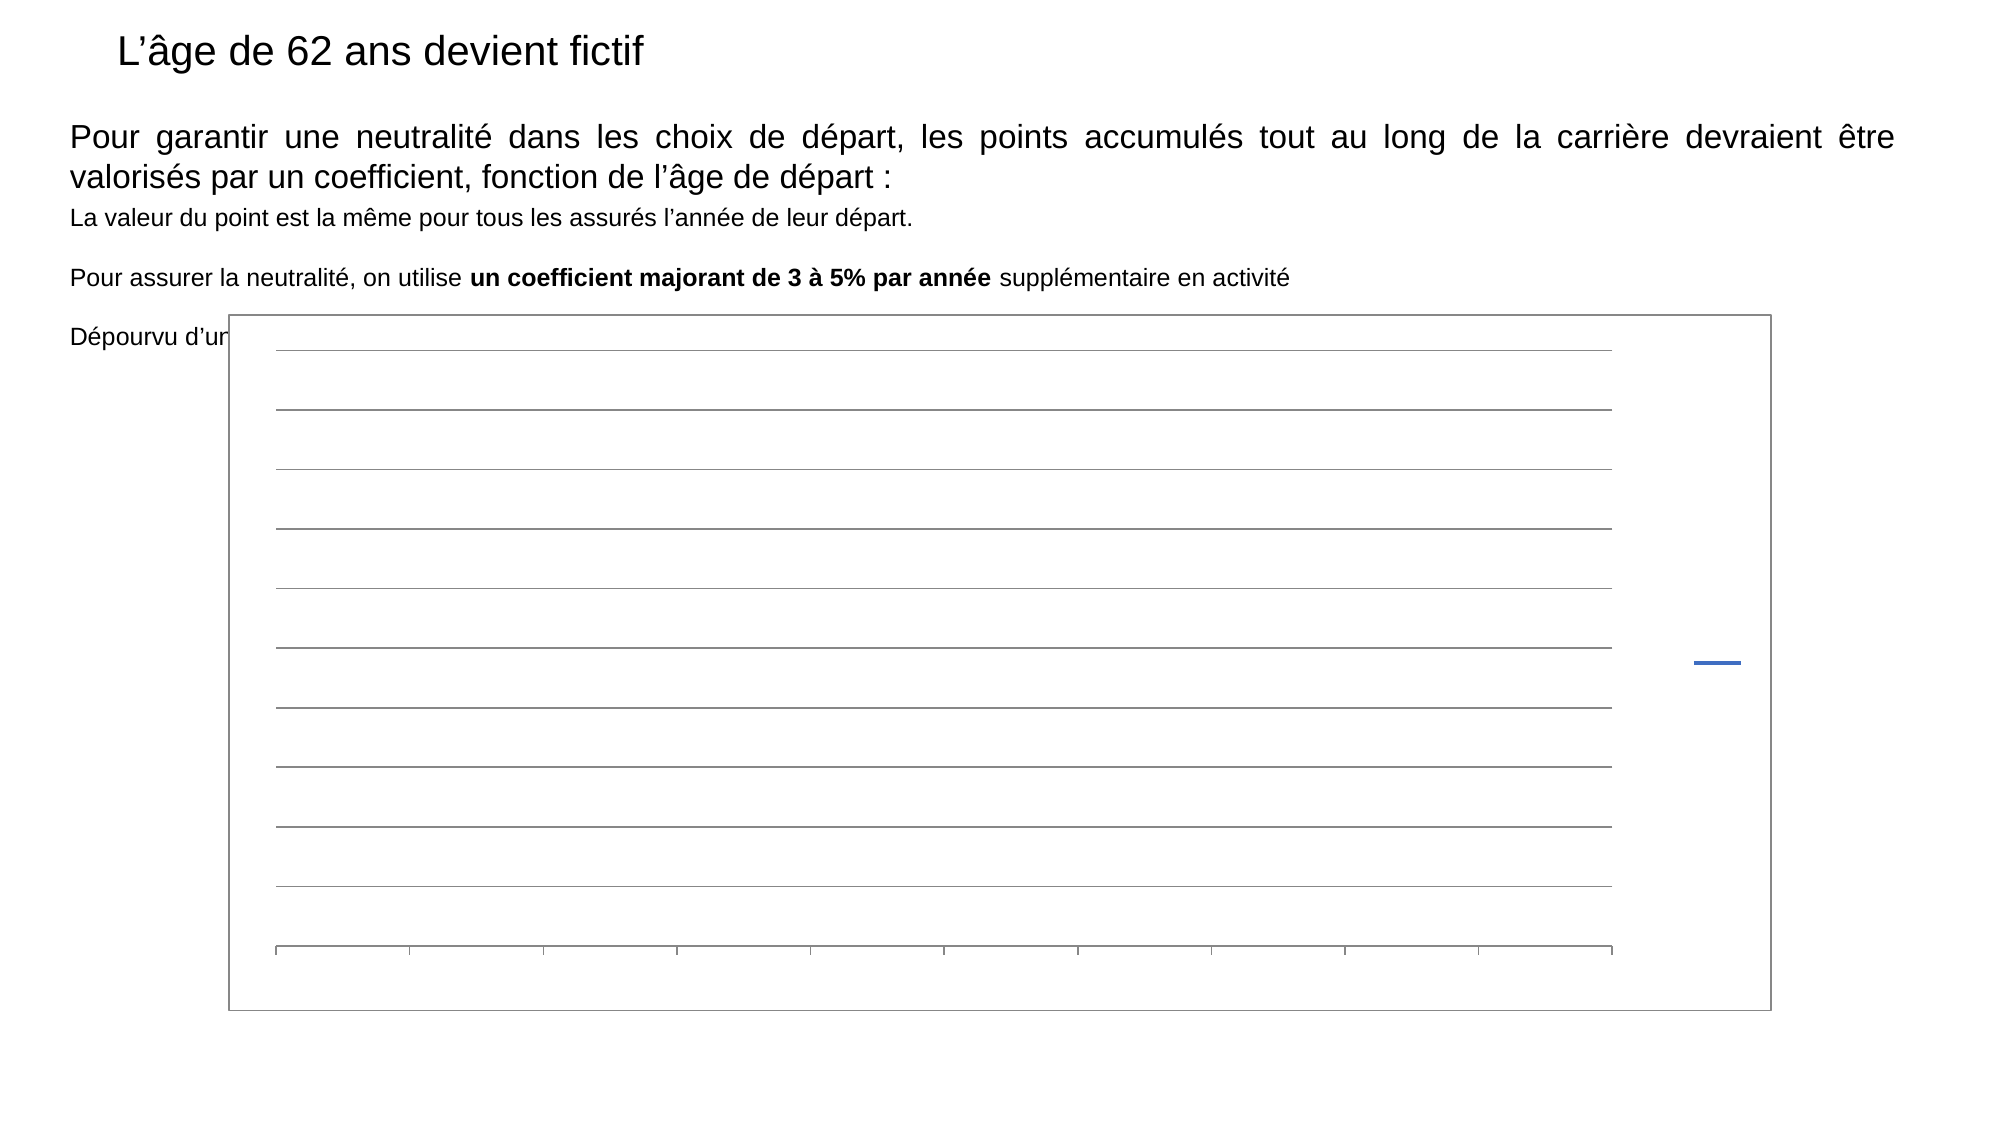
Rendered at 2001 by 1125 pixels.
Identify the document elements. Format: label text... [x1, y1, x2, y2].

chart [228, 314, 1772, 1012]
list Pour garantir une neutralité dans les choix de départ, les points accumulés tout au long de la carrière devraient être valorisés par un coefficient, fonction de l’âge de départ : La valeur du point est la même pour tous les assurés l’année de leur départ. Pour assurer la neutralité, on utilise un coefficient majorant de 3 à 5% par année supplémentaire en activité Dépourvu d’une référence collective à l’âge, ce dispositif pourrait entraîner des départs trop précoces. [55, 108, 1914, 929]
title L’âge de 62 ans devient fictif [102, 16, 1900, 102]
